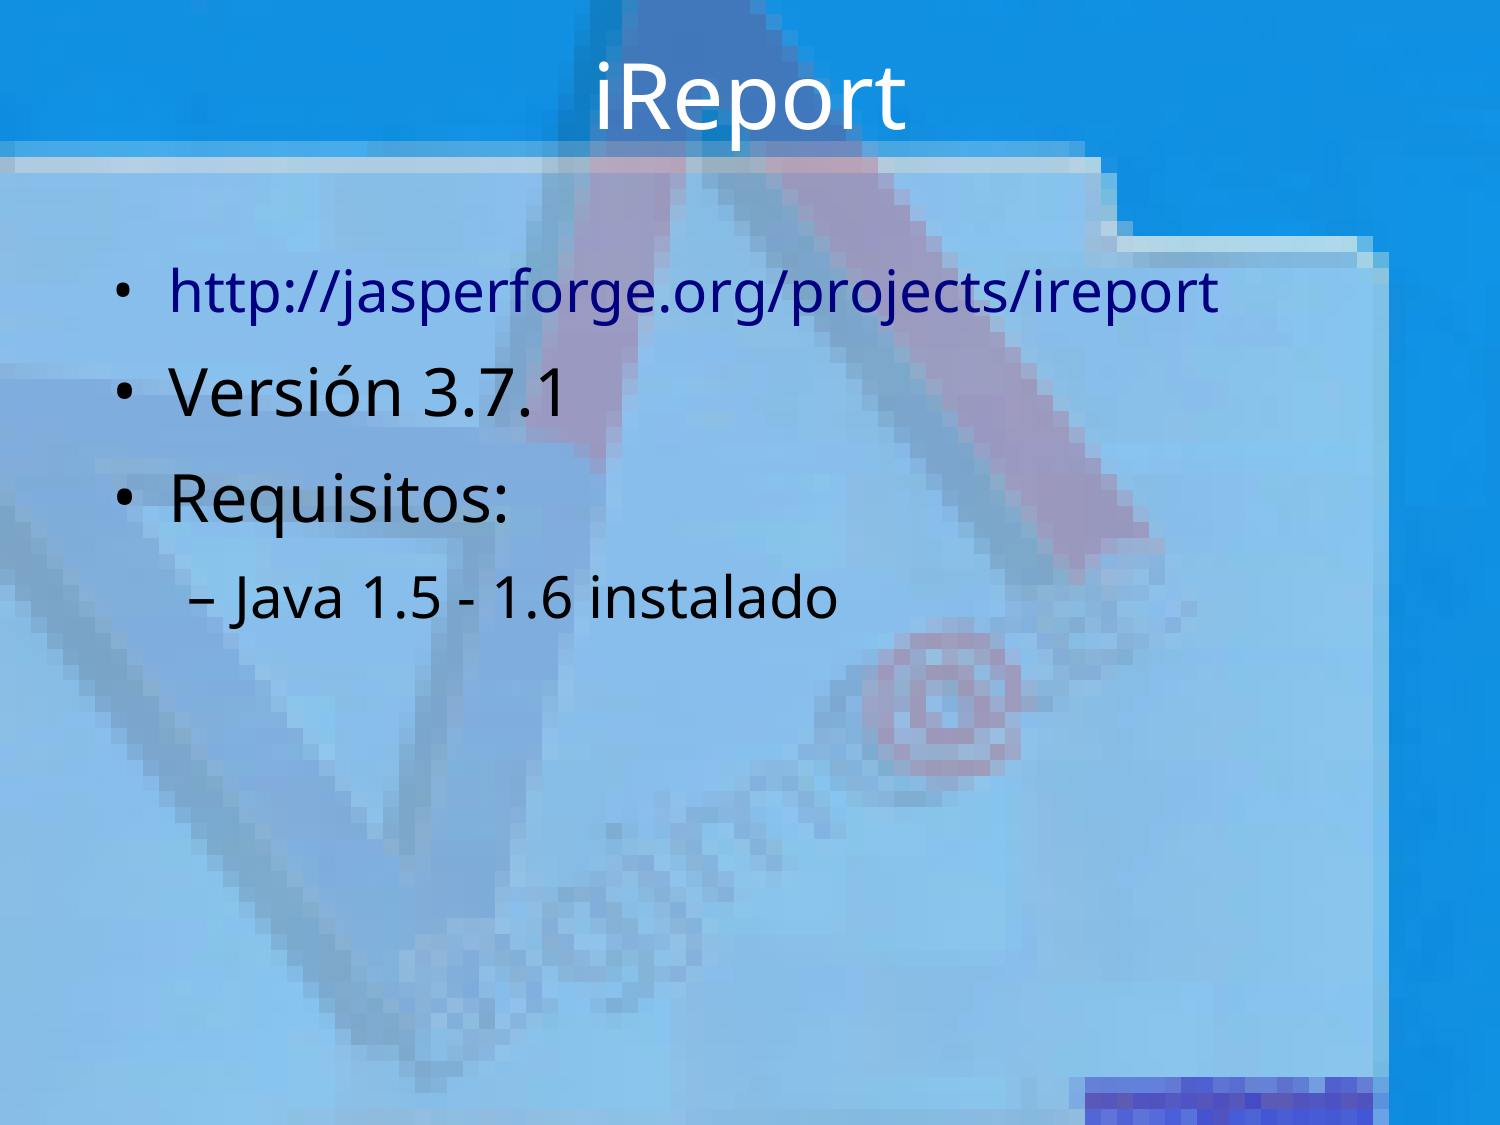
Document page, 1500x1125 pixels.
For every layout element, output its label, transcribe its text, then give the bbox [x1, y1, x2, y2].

title iReport [112, 0, 1388, 214]
picture [0, 0, 1500, 1125]
list http://jasperforge.org/projects/ireport Versión 3.7.1 Requisitos: Java 1.5 - 1.6 instalado [112, 249, 1388, 1001]
